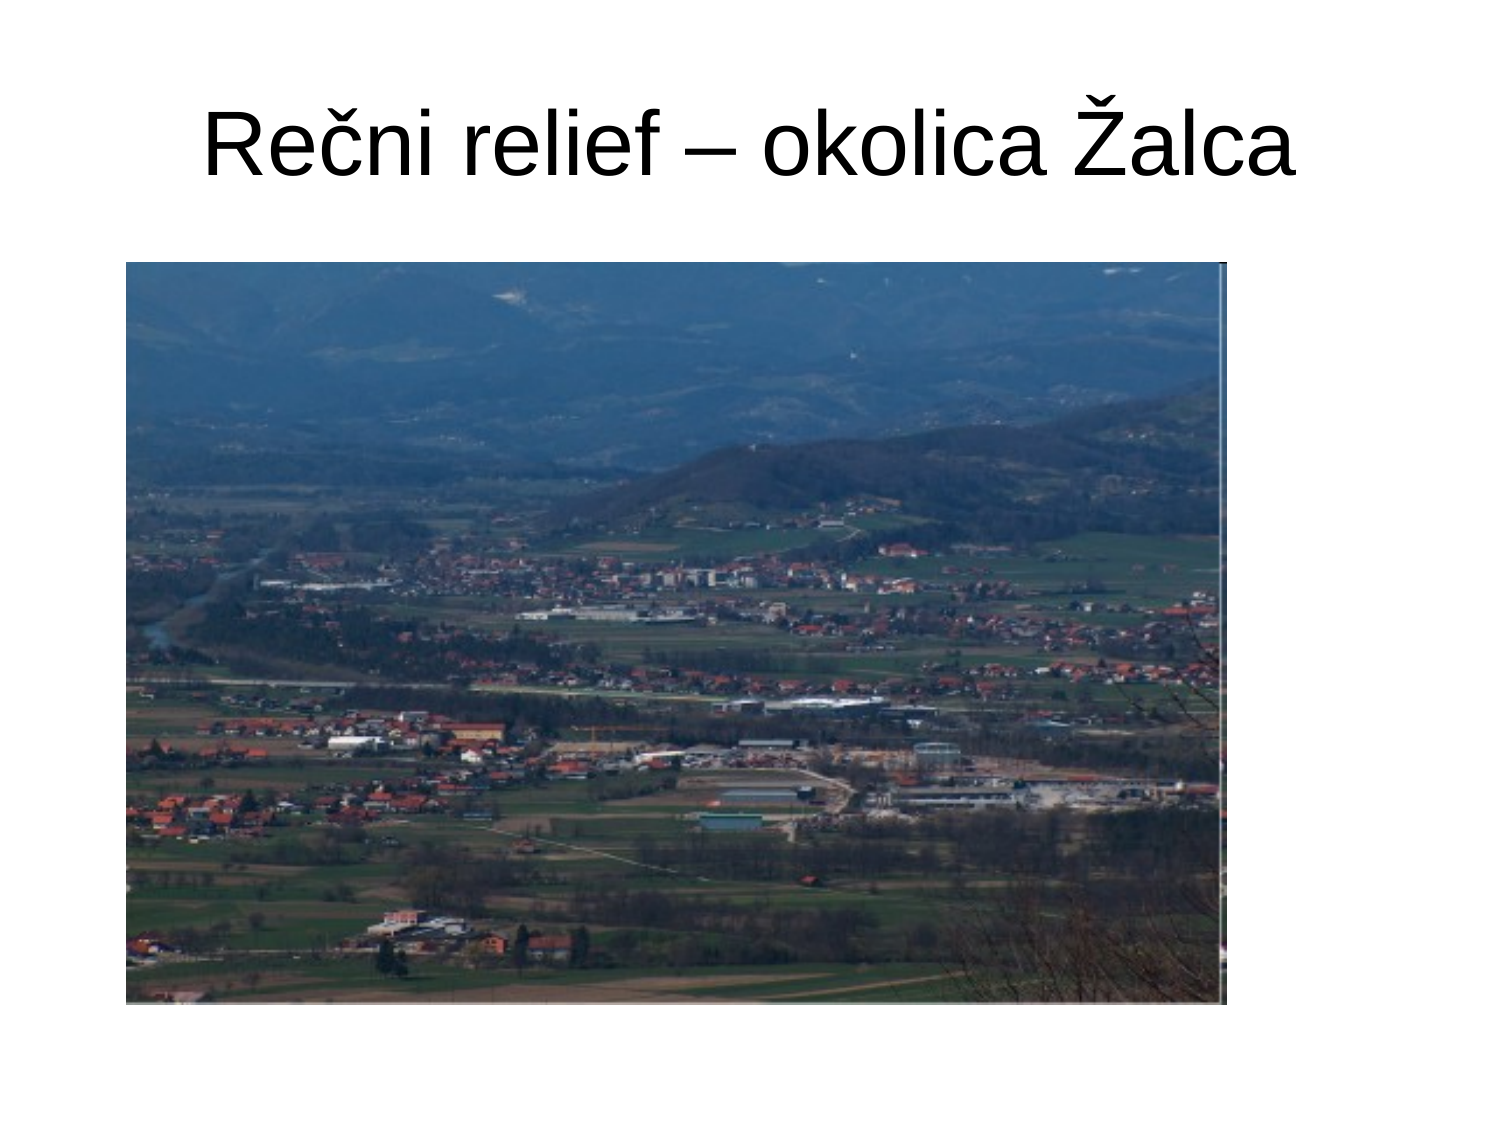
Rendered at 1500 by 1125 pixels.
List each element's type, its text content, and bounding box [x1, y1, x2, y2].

title Rečni relief – okolica Žalca [75, 45, 1426, 233]
picture [126, 262, 1227, 1005]
